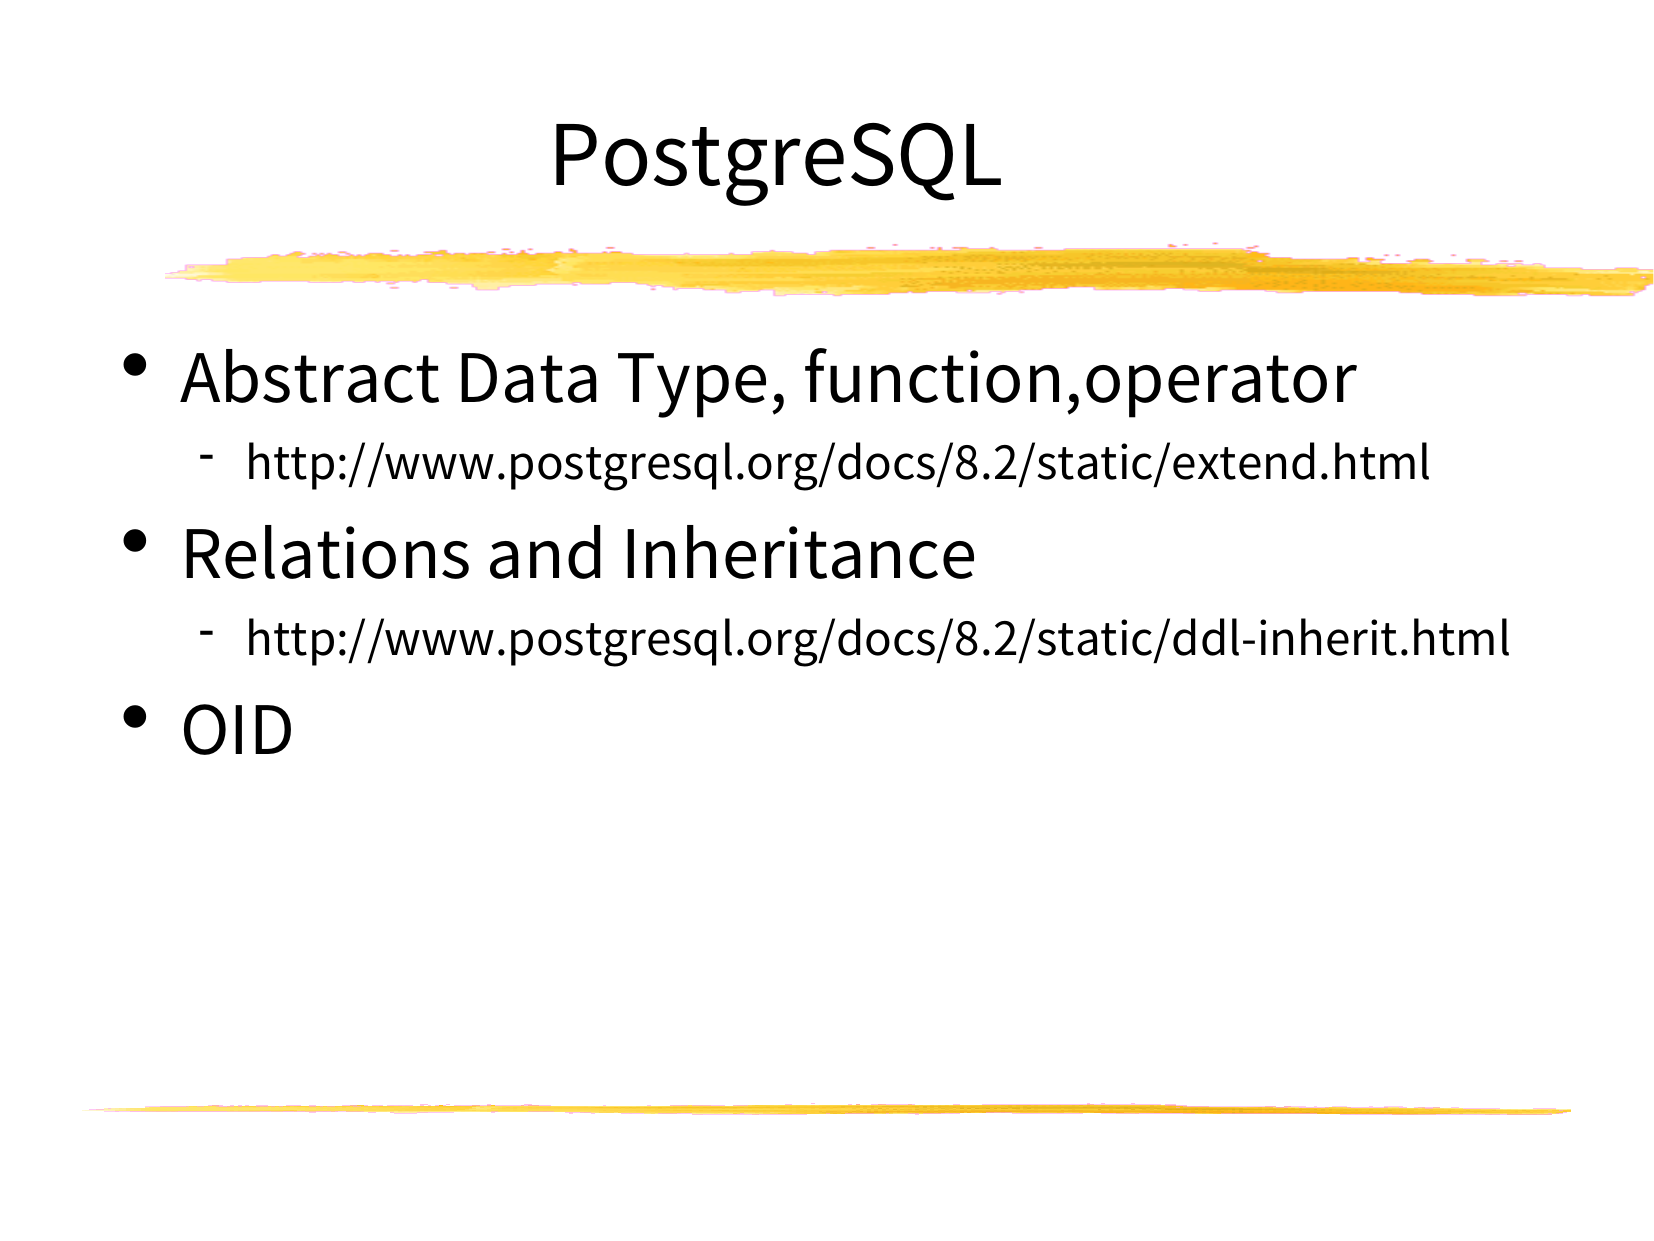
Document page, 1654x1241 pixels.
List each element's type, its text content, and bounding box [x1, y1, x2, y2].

list Abstract Data Type, function,operator http://www.postgresql.org/docs/8.2/static/extend.html Relations and Inheritance http://www.postgresql.org/docs/8.2/static/ddl-inherit.html OID [124, 316, 1604, 1062]
picture [82, 1102, 1571, 1117]
picture [165, 237, 1654, 308]
title PostgreSQL [73, 39, 1479, 249]
